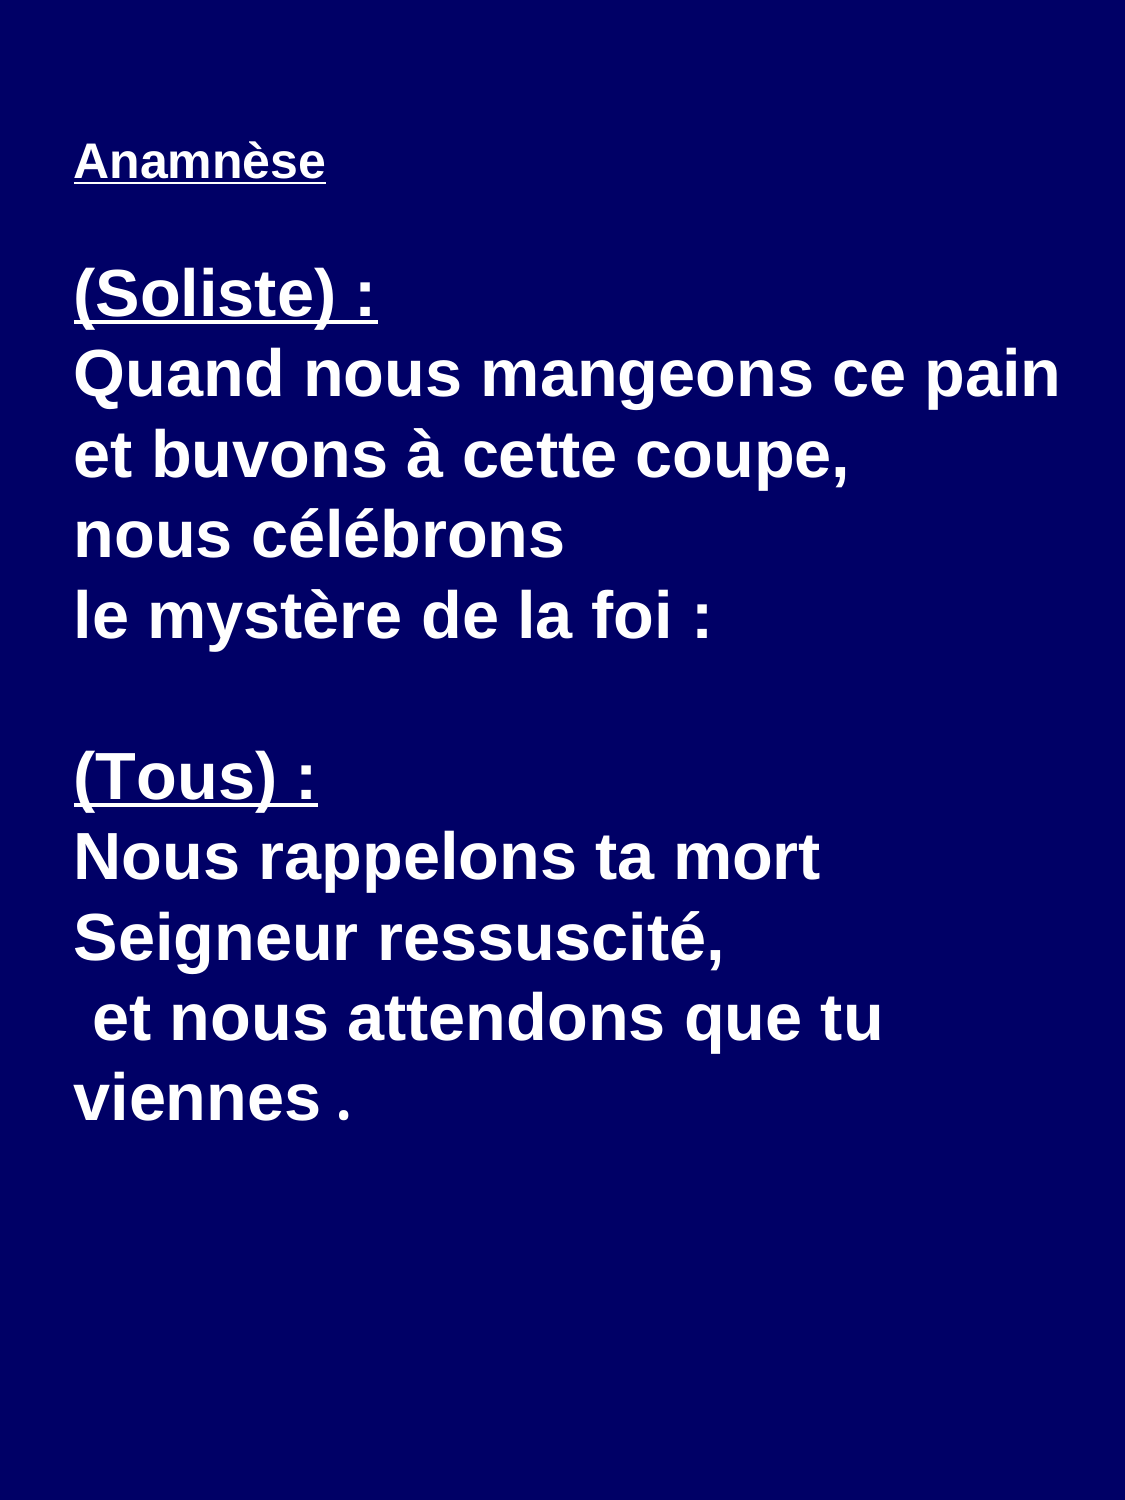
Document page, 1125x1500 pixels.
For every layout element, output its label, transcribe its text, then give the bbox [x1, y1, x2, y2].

text_box Anamnèse (Soliste) : Quand nous mangeons ce pain et buvons à cette coupe, nous célébrons le mystère de la foi : (Tous) : Nous rappelons ta mort Seigneur ressuscité, et nous attendons que tu viennes . [59, 121, 1125, 1142]
